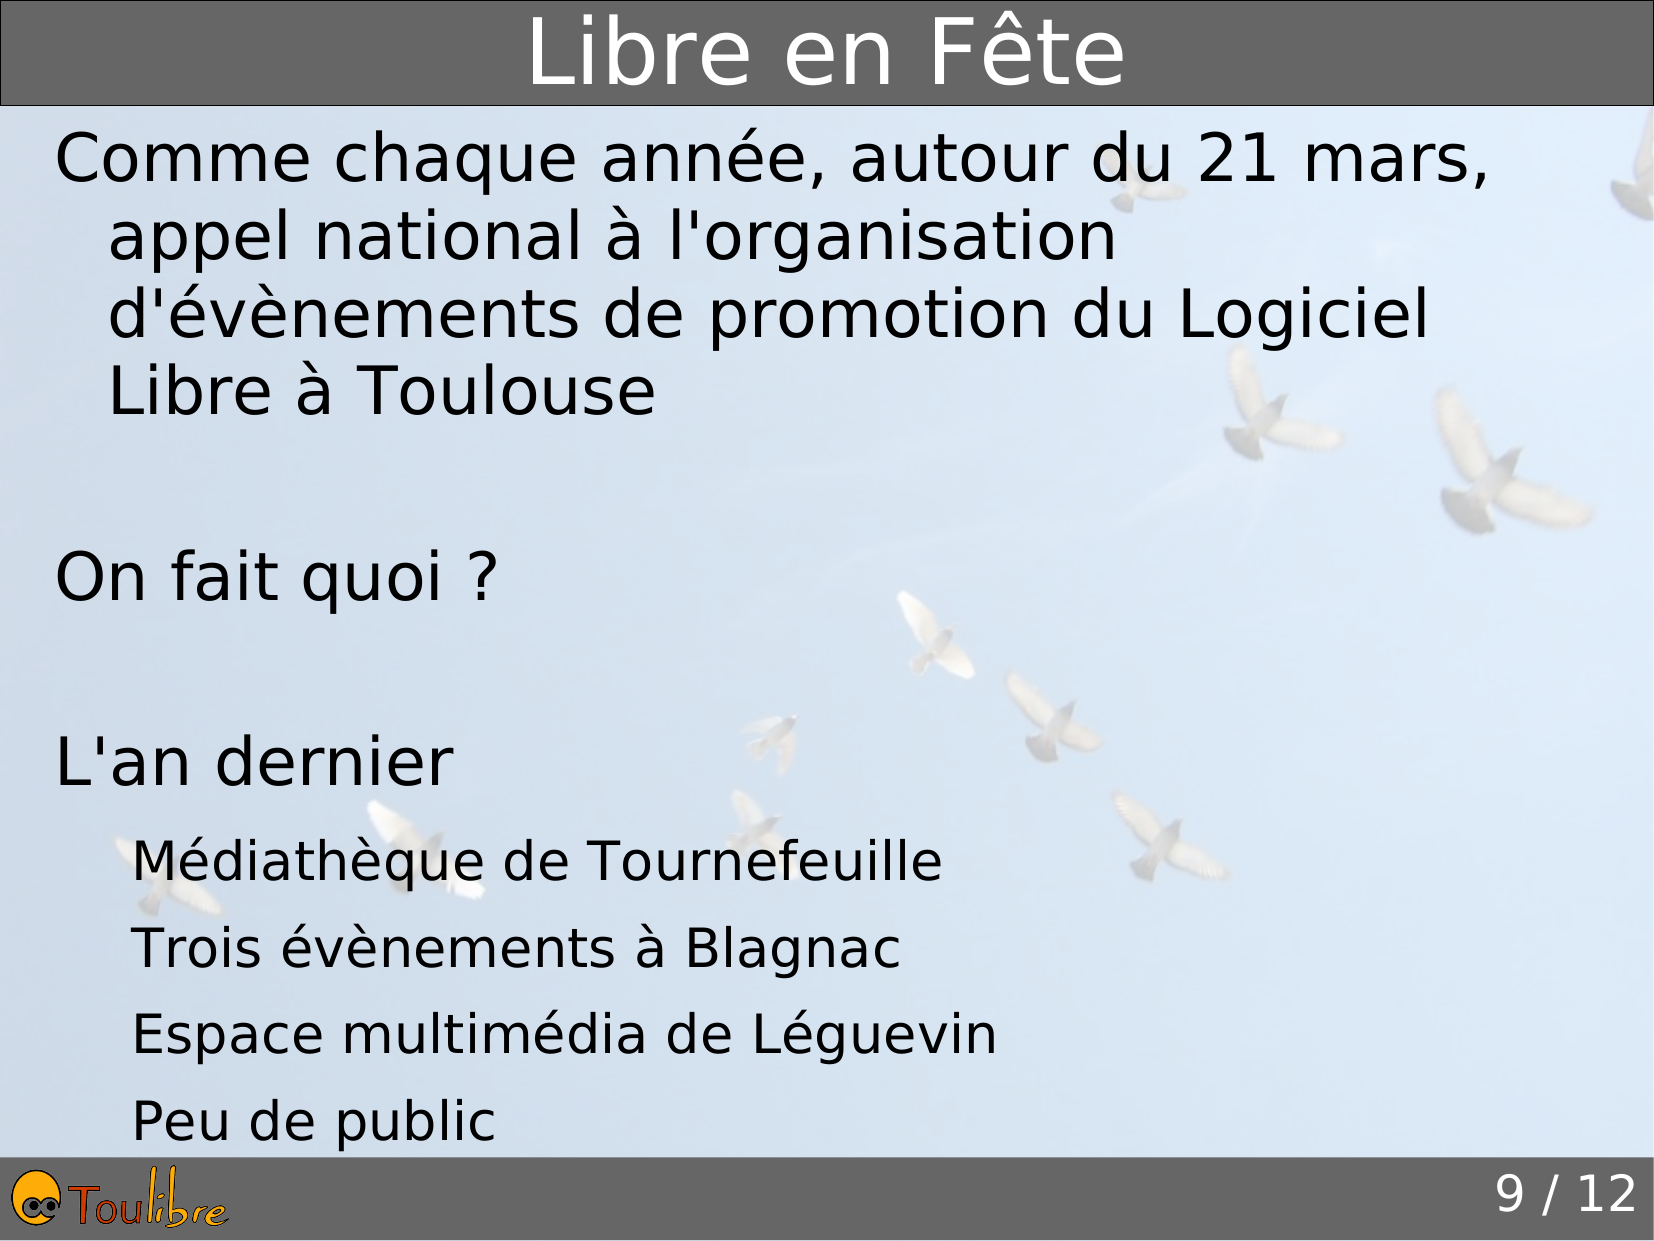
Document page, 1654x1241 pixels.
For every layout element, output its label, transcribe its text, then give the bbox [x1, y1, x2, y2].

title Libre en Fête [0, 0, 1654, 107]
picture [11, 1165, 229, 1228]
list Comme chaque année, autour du 21 mars, appel national à l'organisation d'évènements de promotion du Logiciel Libre à Toulouse On fait quoi ? L'an dernier Médiathèque de Tournefeuille Trois évènements à Blagnac Espace multimédia de Léguevin Peu de public [36, 119, 1606, 1154]
